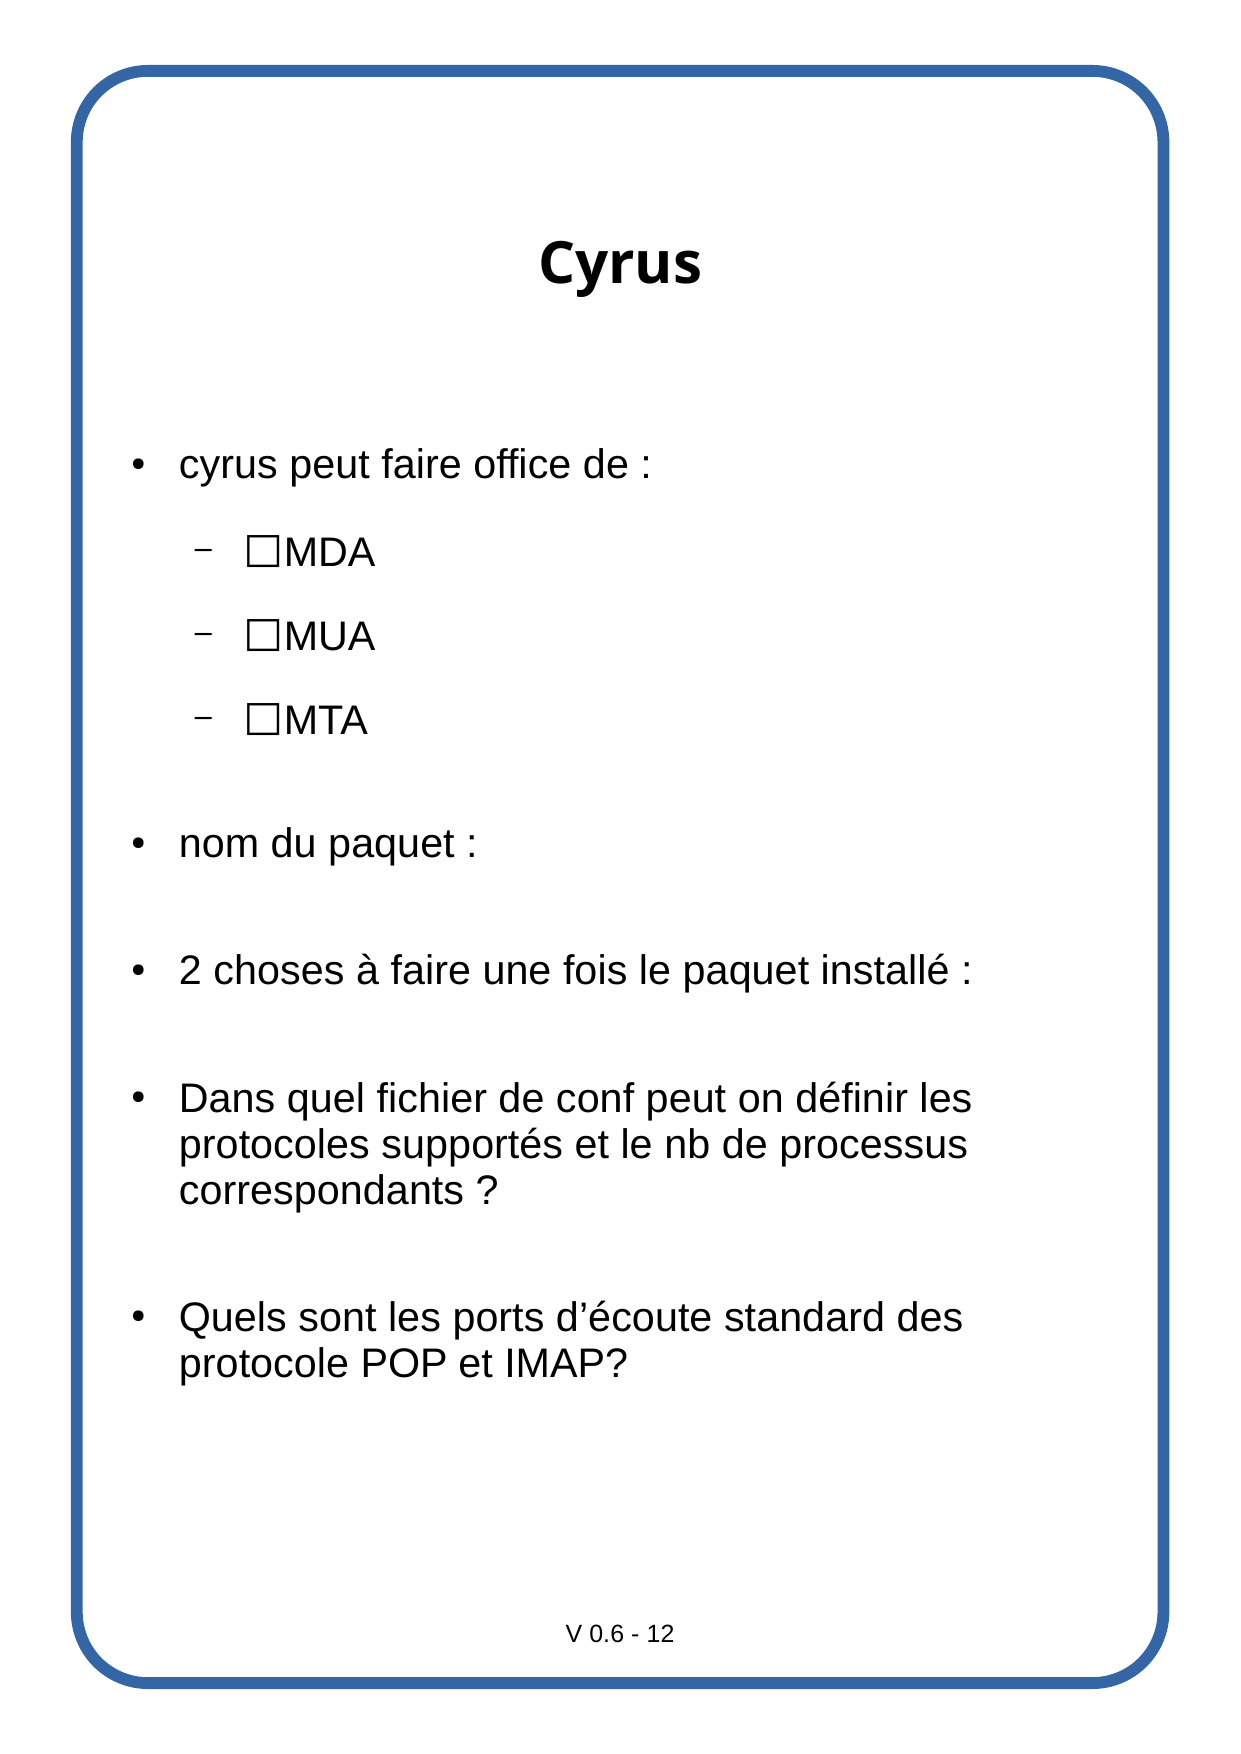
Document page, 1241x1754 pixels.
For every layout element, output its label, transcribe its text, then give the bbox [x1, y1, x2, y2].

list cyrus peut faire office de : ⬜MDA ⬜MUA ⬜MTA nom du paquet : 2 choses à faire une fois le paquet installé : Dans quel fichier de conf peut on définir les protocoles supportés et le nb de processus correspondants ? Quels sont les ports d’écoute standard des protocole POP et IMAP? [115, 441, 1125, 1391]
title Cyrus [115, 124, 1125, 398]
